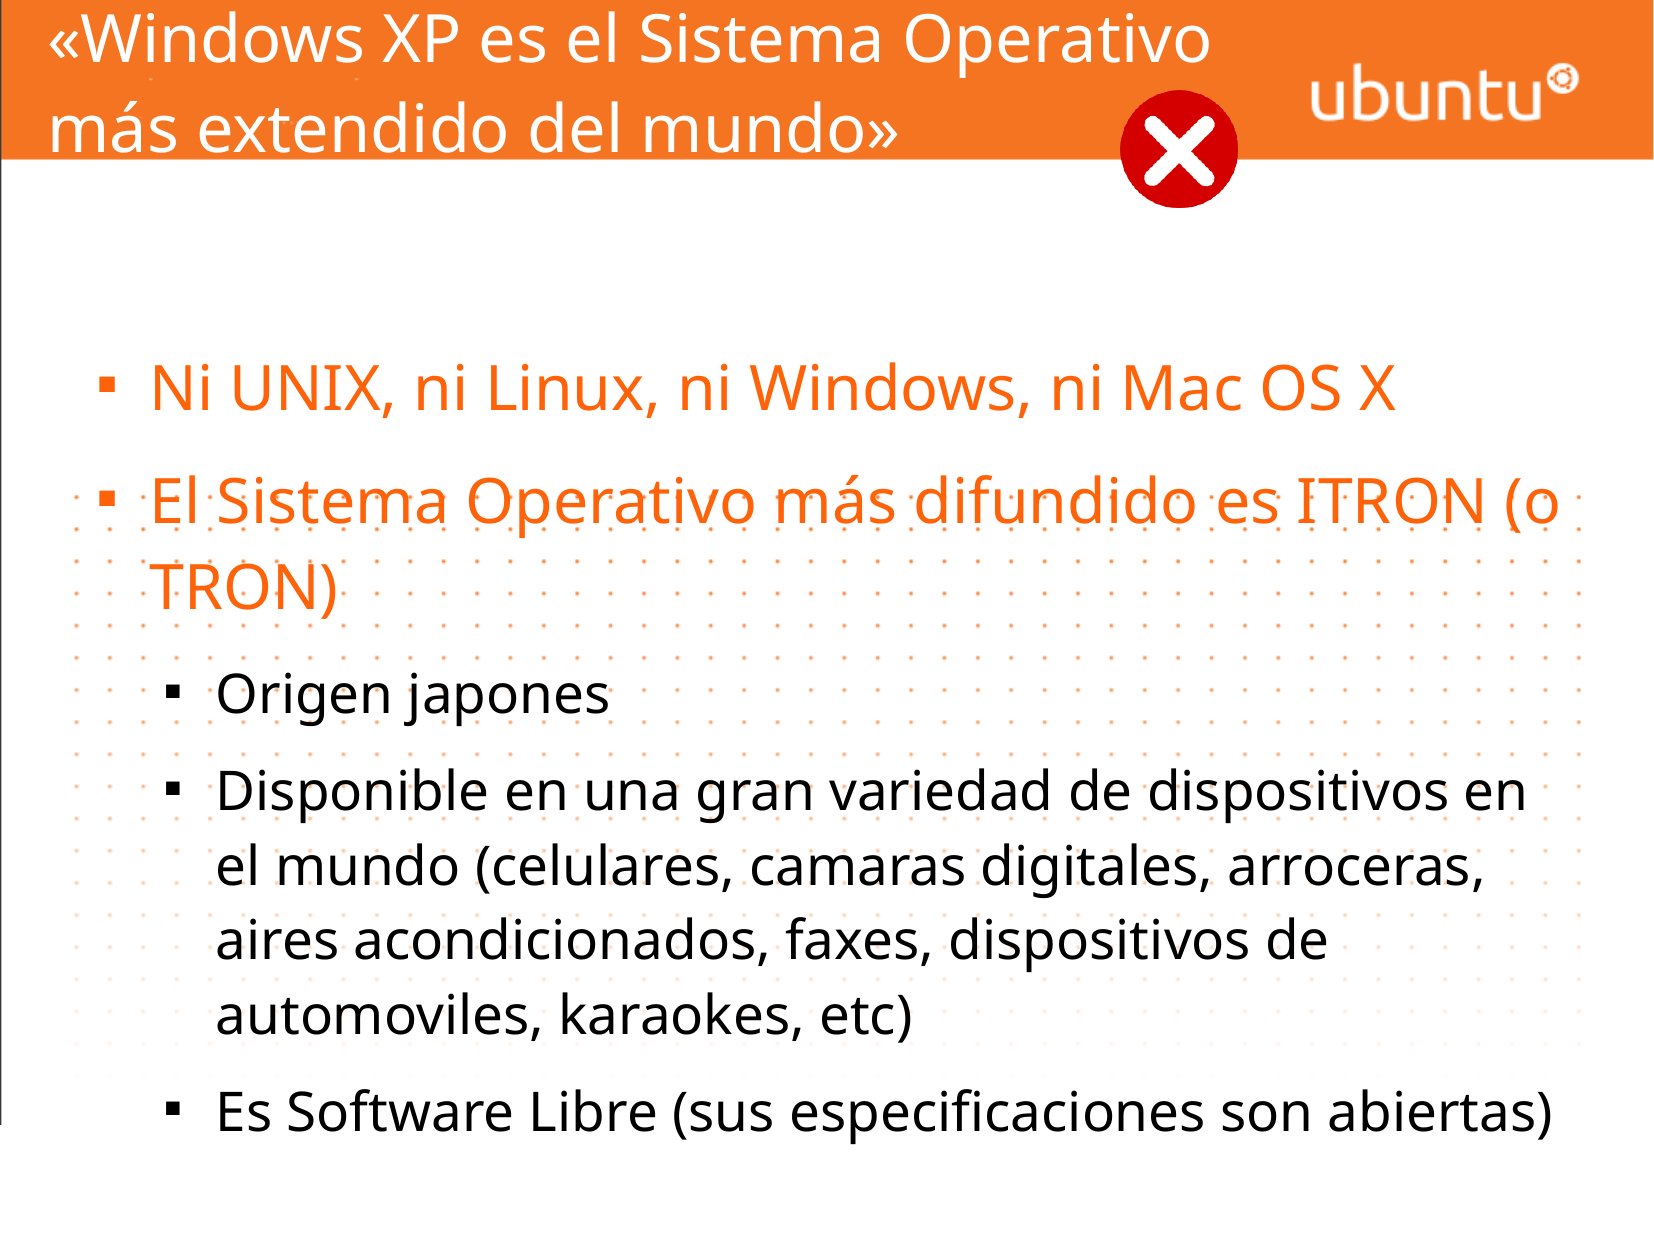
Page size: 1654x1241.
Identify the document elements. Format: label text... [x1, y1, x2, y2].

list Ni UNIX, ni Linux, ni Windows, ni Mac OS X El Sistema Operativo más difundido es ITRON (o TRON) Origen japones Disponible en una gran variedad de dispositivos en el mundo (celulares, camaras digitales, arroceras, aires acondicionados, faxes, dispositivos de automoviles, karaokes, etc) Es Software Libre (sus especificaciones son abiertas) [82, 343, 1571, 1162]
title «Windows XP es el Sistema Operativo más extendido del mundo» [47, 6, 1276, 157]
picture [0, 0, 1654, 1125]
